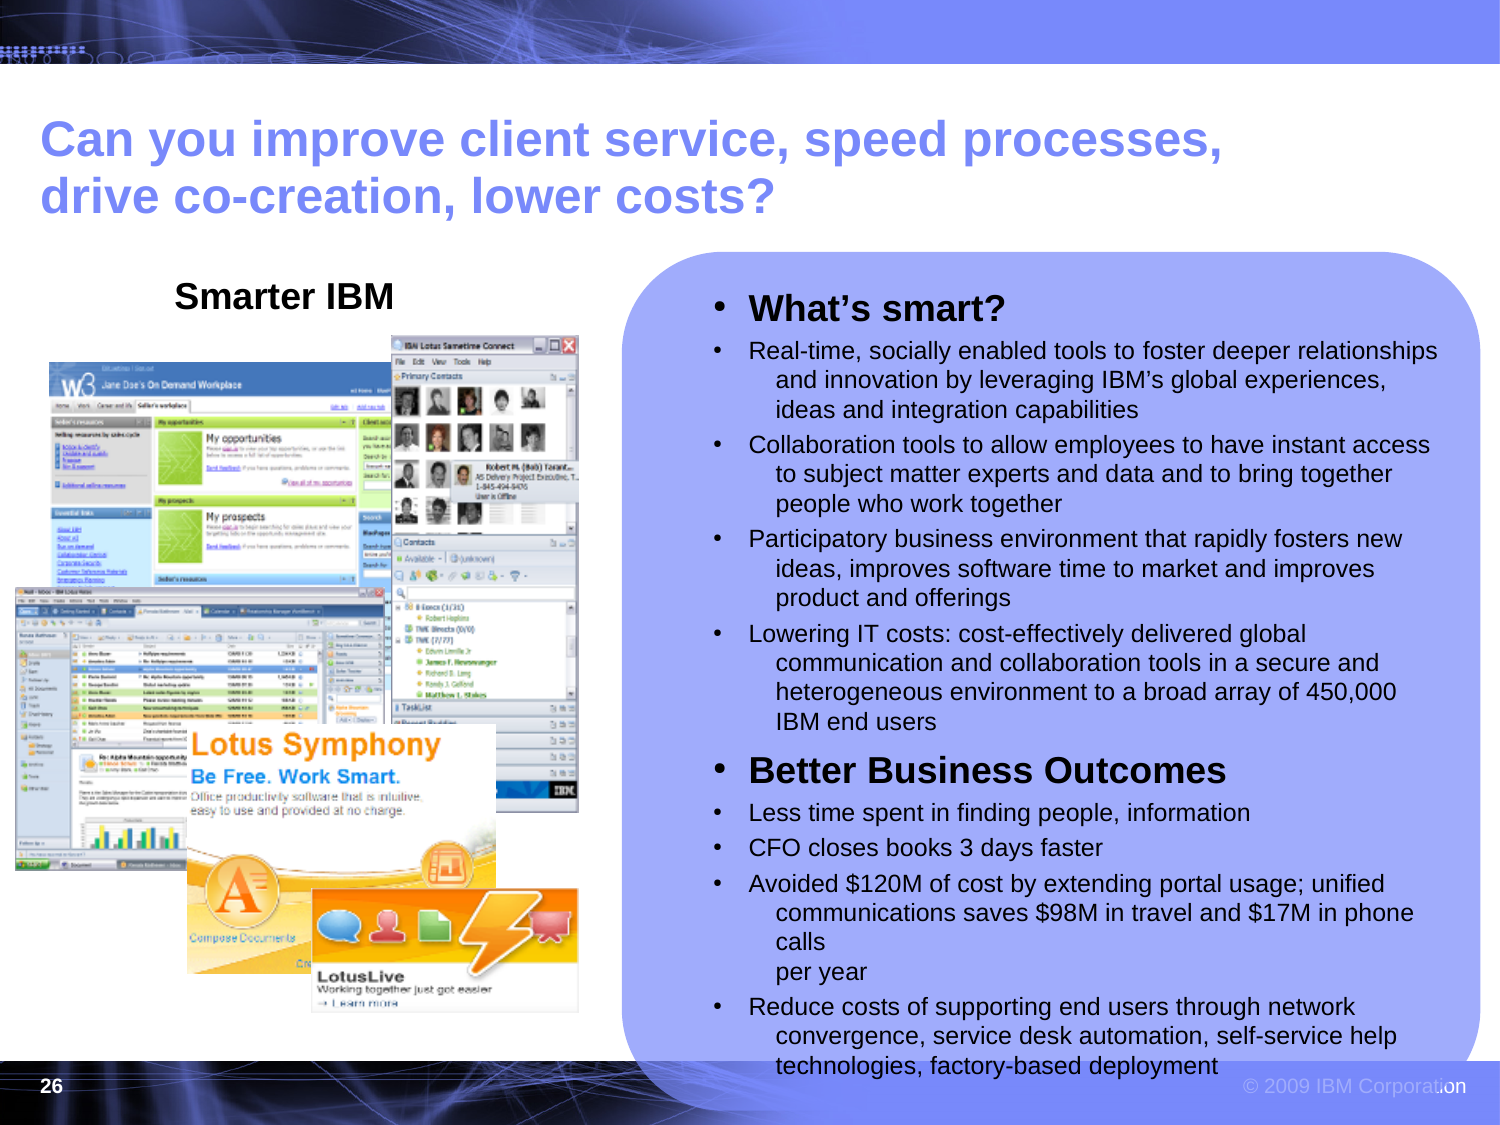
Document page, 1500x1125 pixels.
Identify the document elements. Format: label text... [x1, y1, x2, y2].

picture [15, 335, 579, 1013]
picture [1446, 1083, 1452, 1092]
text_box Can you improve client service, speed processes, drive co-creation, lower costs? [25, 103, 1388, 236]
title Smarter IBM [109, 269, 460, 355]
text_box What’s smart? Real-time, socially enabled tools to foster deeper relationships and innovation by leveraging IBM’s global experiences, ideas and integration capabilities Collaboration tools to allow employees to have instant access to subject matter experts and data and to bring together people who work together Participatory business environment that rapidly fosters new ideas, improves software time to market and improves product and offerings Lowering IT costs: cost-effectively delivered global communication and collaboration tools in a secure and heterogeneous environment to a broad array of 450,000 IBM end users Better Business Outcomes Less time spent in finding people, information CFO closes books 3 days faster Avoided $120M of cost by extending portal usage; unified communications saves $98M in travel and $17M in phone calls per year Reduce costs of supporting end users through network convergence, service desk automation, self-service help technologies, factory-based deployment [621, 251, 1481, 1111]
picture [0, 0, 1500, 64]
picture [0, 1061, 1500, 1125]
